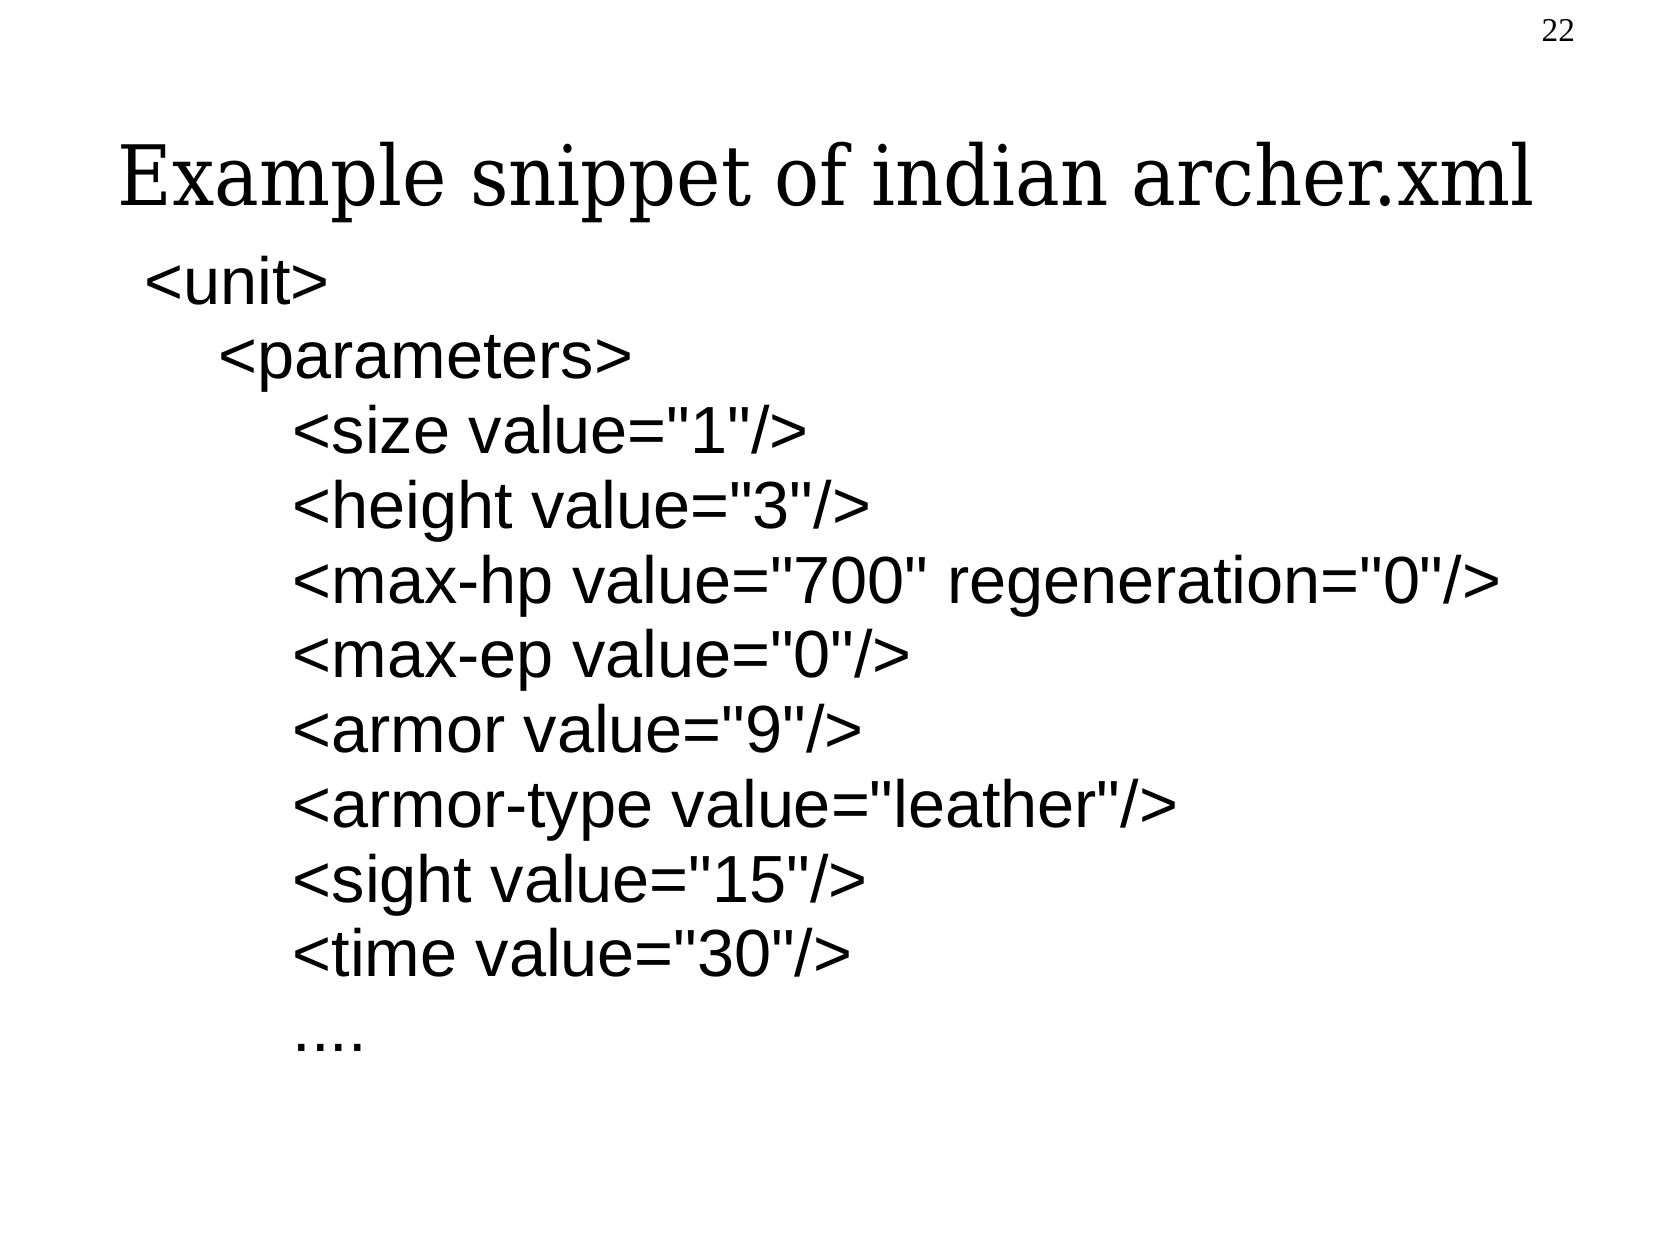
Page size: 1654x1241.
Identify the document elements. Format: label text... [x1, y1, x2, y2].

text_box <unit> <parameters> <size value="1"/> <height value="3"/> <max-hp value="700" regeneration="0"/> <max-ep value="0"/> <armor value="9"/> <armor-type value="leather"/> <sight value="15"/> <time value="30"/> .... [129, 236, 1560, 1182]
title Example snippet of indian archer.xml [82, 49, 1571, 257]
